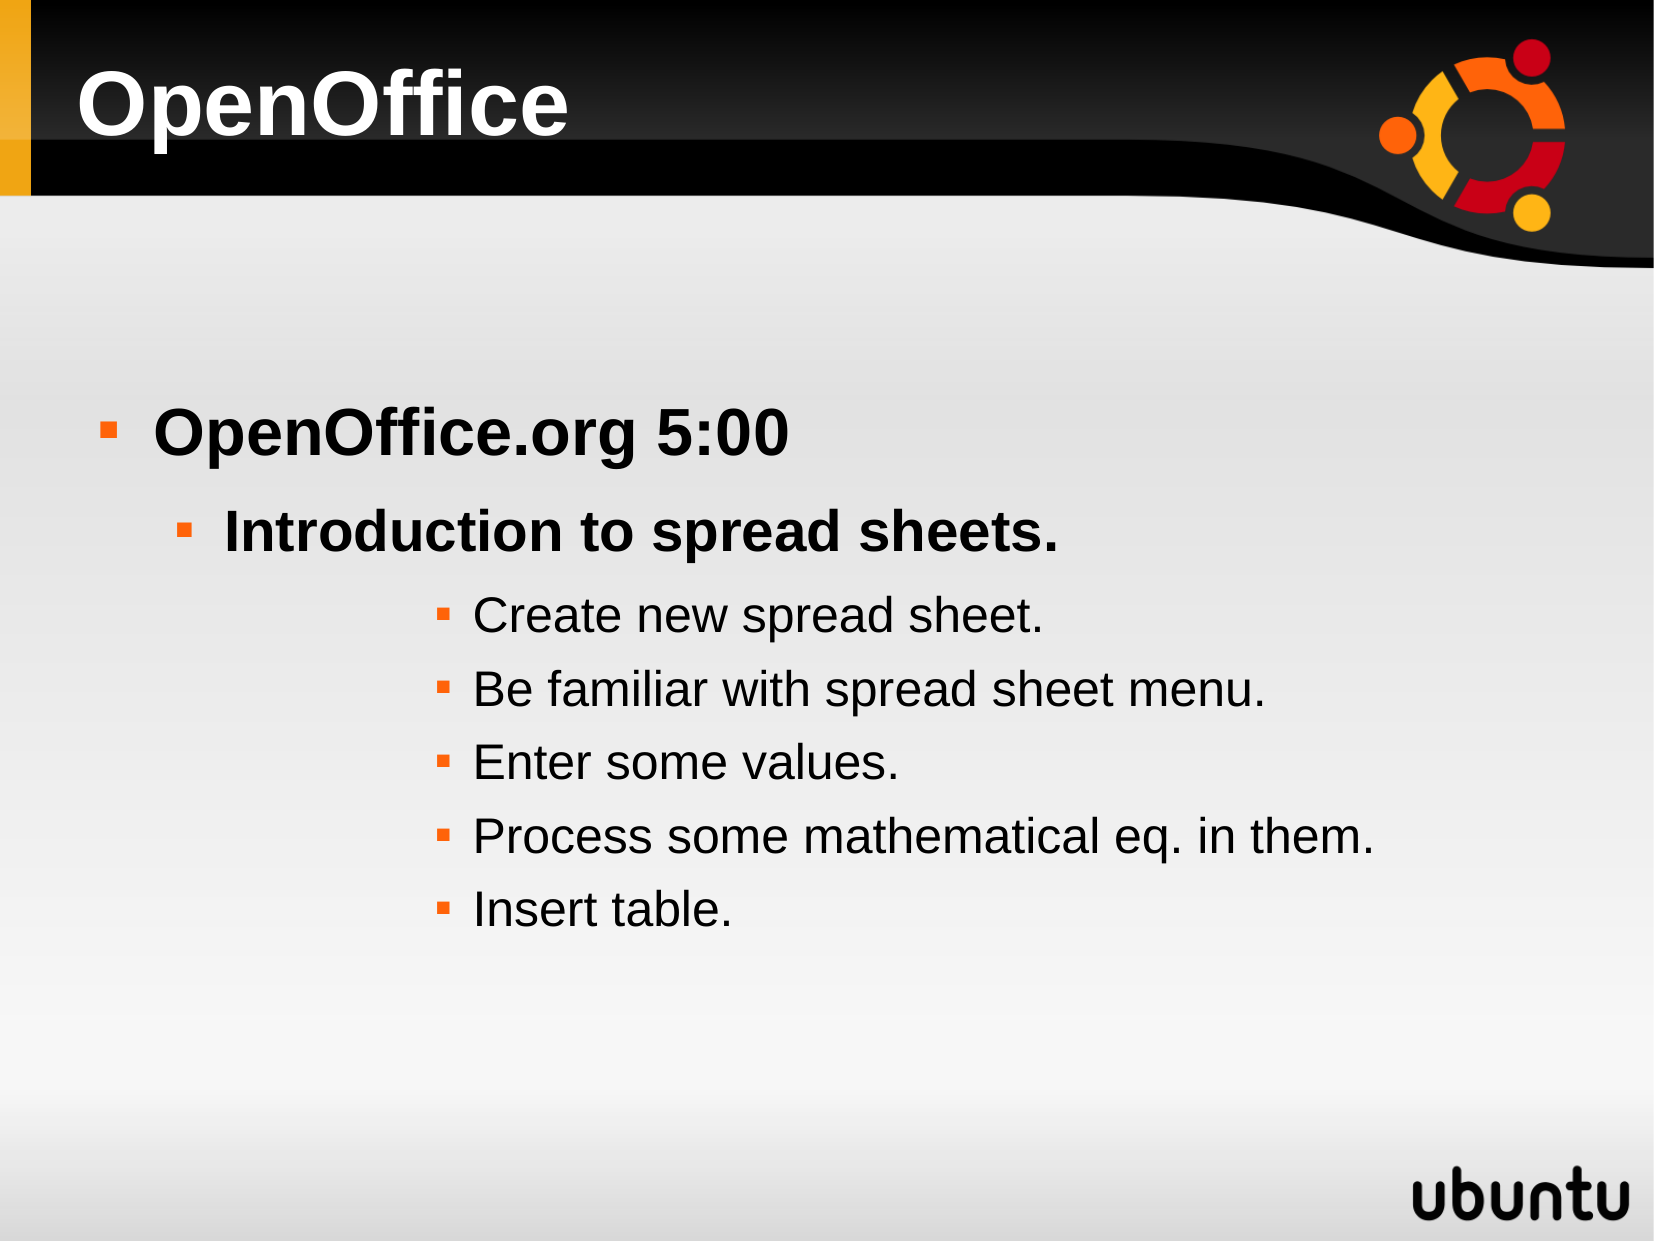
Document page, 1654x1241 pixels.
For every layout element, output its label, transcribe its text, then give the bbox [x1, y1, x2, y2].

picture [0, 0, 1654, 1241]
list OpenOffice.org 5:00 Introduction to spread sheets. Create new spread sheet. Be familiar with spread sheet menu. Enter some values. Process some mathematical eq. in them. Insert table. [82, 290, 1571, 1109]
title OpenOffice [76, 7, 1565, 200]
